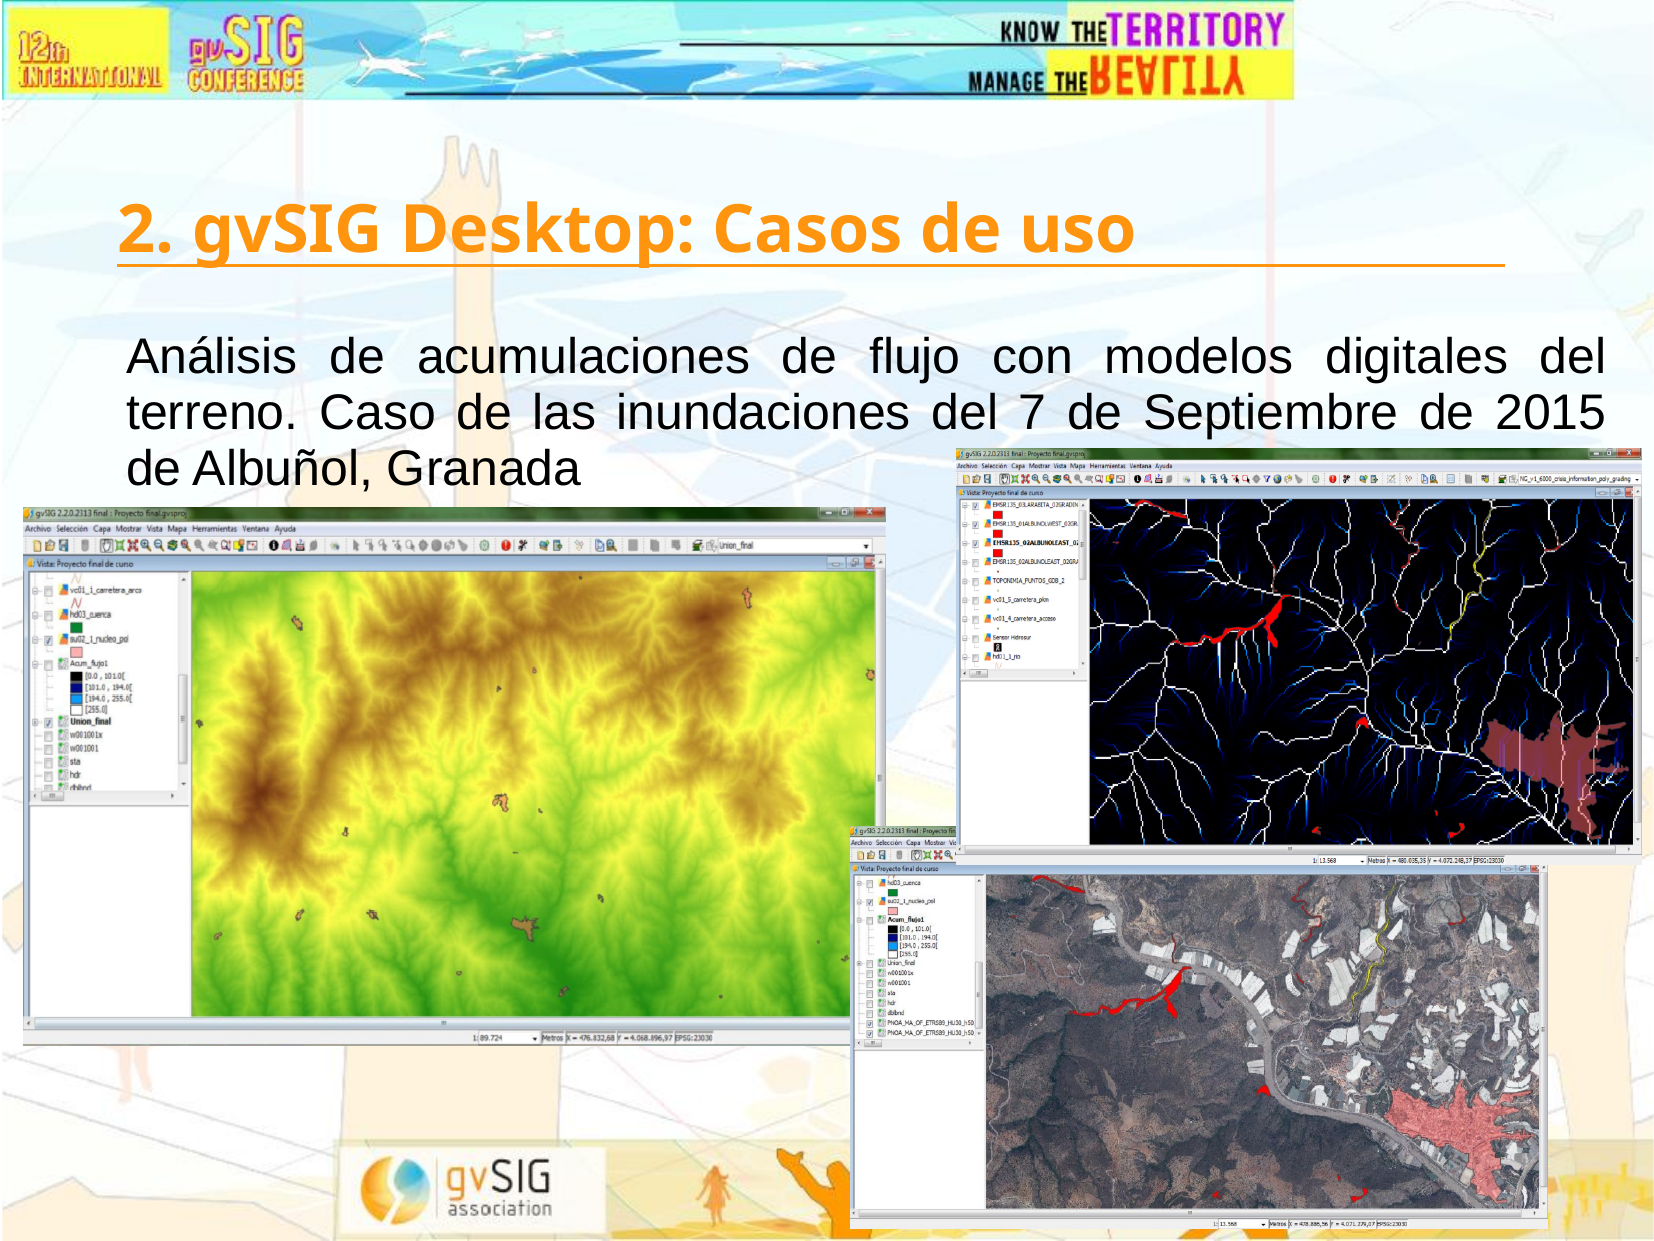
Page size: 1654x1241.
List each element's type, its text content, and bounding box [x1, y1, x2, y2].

picture [2, 0, 1654, 1241]
text_box Análisis de acumulaciones de flujo con modelos digitales del terreno. Caso de las inundaciones del 7 de Septiembre de 2015 de Albuñol, Granada [111, 321, 1622, 506]
title 2. gvSIG Desktop: Casos de uso [117, 187, 1606, 266]
